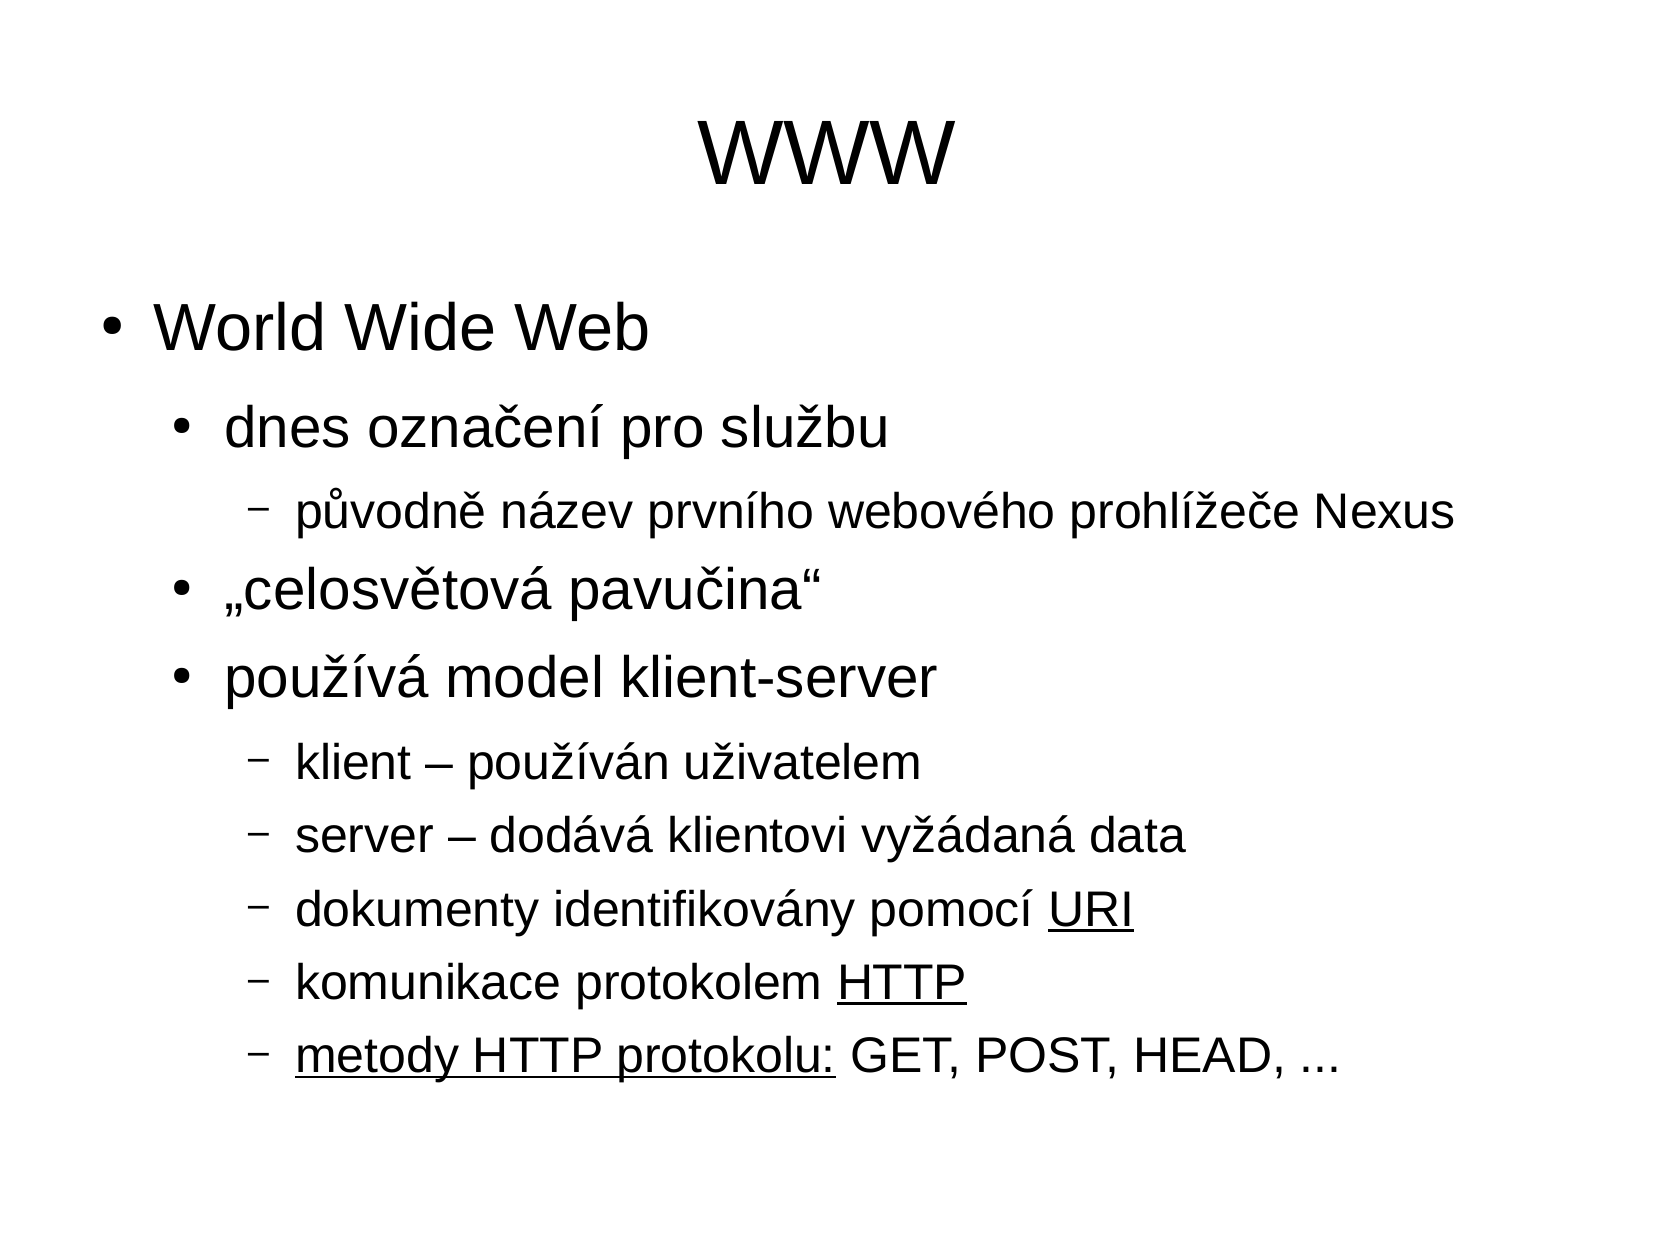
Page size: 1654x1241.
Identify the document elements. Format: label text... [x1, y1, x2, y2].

list World Wide Web dnes označení pro službu původně název prvního webového prohlížeče Nexus „celosvětová pavučina“ používá model klient-server klient – používán uživatelem server – dodává klientovi vyžádaná data dokumenty identifikovány pomocí URI komunikace protokolem HTTP metody HTTP protokolu: GET, POST, HEAD, ... [82, 290, 1571, 1094]
title WWW [82, 56, 1571, 250]
